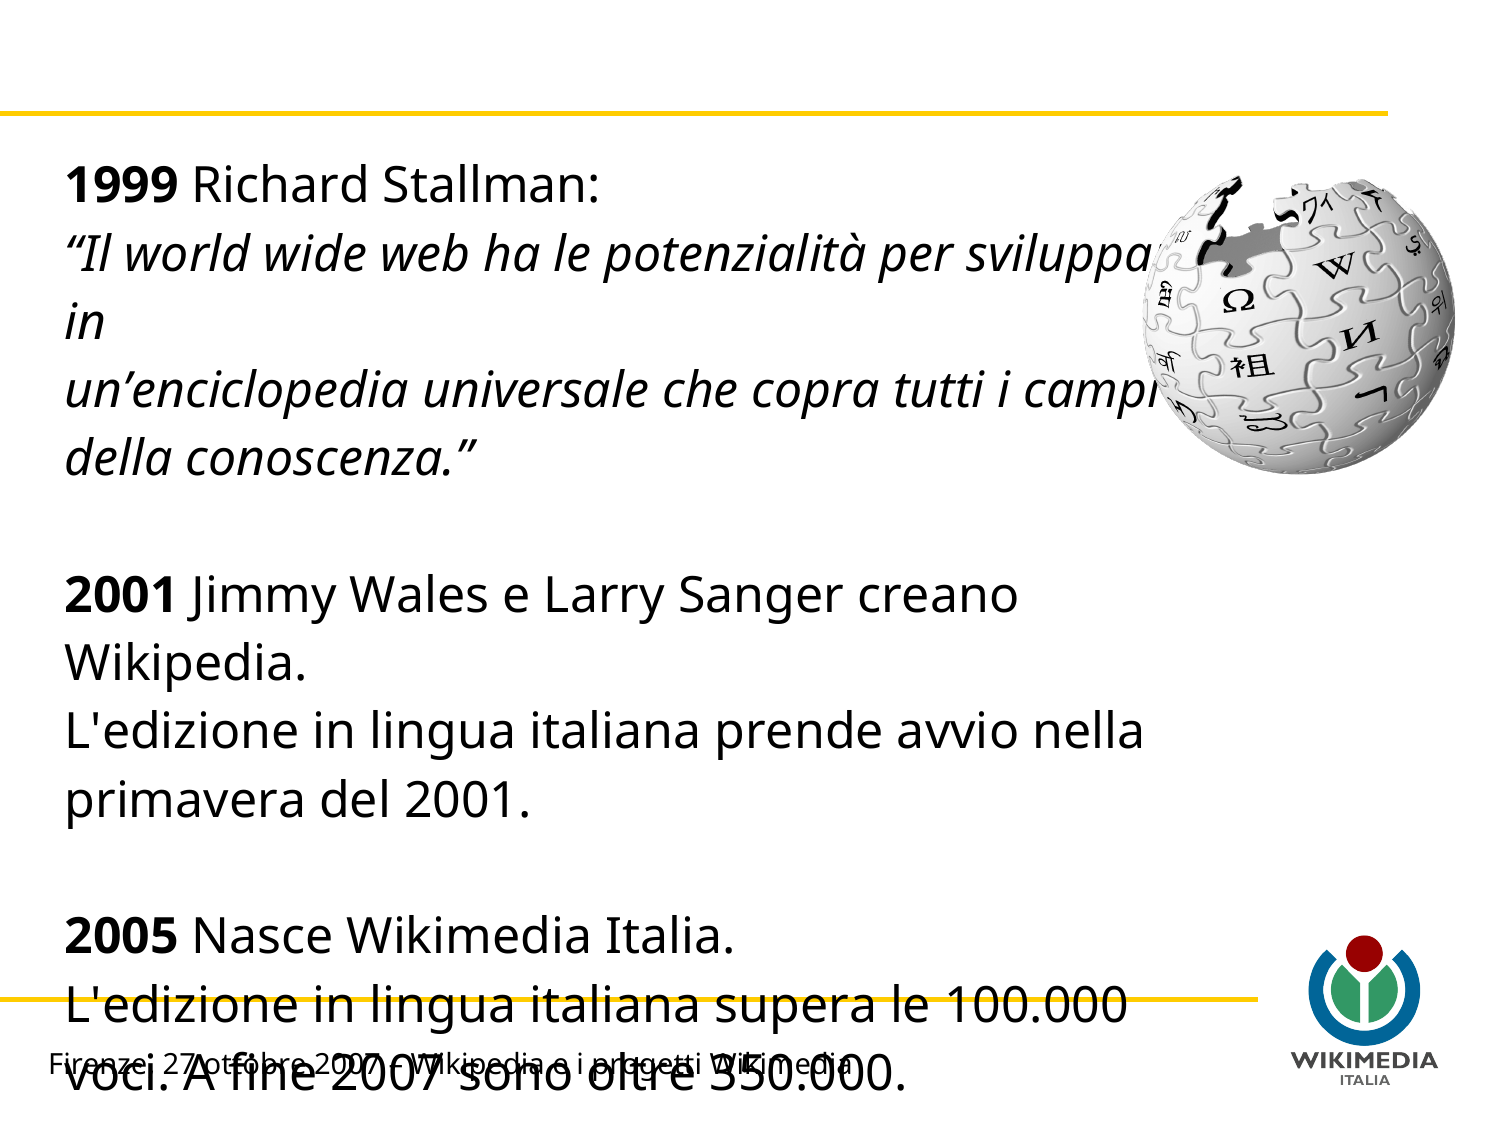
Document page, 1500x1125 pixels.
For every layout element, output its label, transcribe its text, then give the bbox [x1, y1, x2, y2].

picture [1281, 928, 1449, 1096]
picture [1139, 172, 1459, 477]
text_box 1999 Richard Stallman: “Il world wide web ha le potenzialità per svilupparsi in un’enciclopedia universale che copra tutti i campi della conoscenza.” 2001 Jimmy Wales e Larry Sanger creano Wikipedia. L'edizione in lingua italiana prende avvio nella primavera del 2001. 2005 Nasce Wikimedia Italia. L'edizione in lingua italiana supera le 100.000 voci. A fine 2007 sono oltre 350.000. [49, 141, 1235, 1125]
